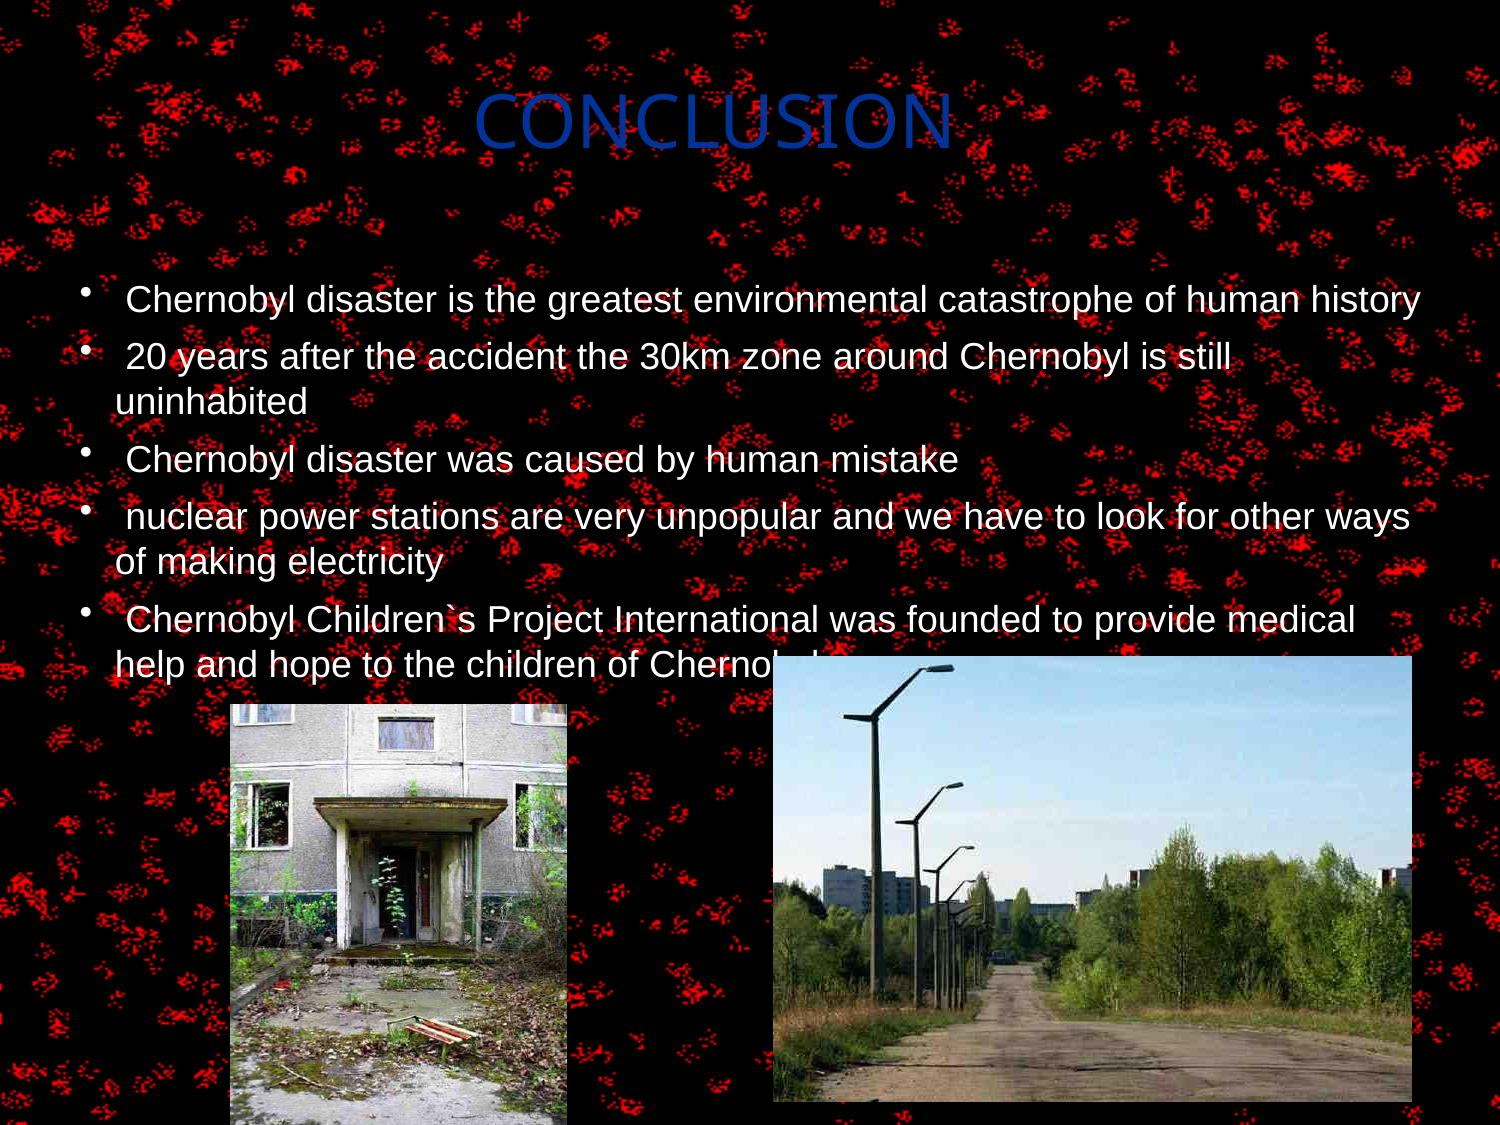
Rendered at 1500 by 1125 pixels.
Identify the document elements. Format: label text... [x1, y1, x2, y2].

text_box Chernobyl disaster is the greatest environmental catastrophe of human history 20 years after the accident the 30km zone around Chernobyl is still uninhabited Chernobyl disaster was caused by human mistake nuclear power stations are very unpopular and we have to look for other ways of making electricity Chernobyl Children`s Project International was founded to provide medical help and hope to the children of Chernobyl [64, 267, 1447, 750]
picture [0, 0, 1500, 1125]
text_box CONCLUSION [383, 66, 1046, 208]
